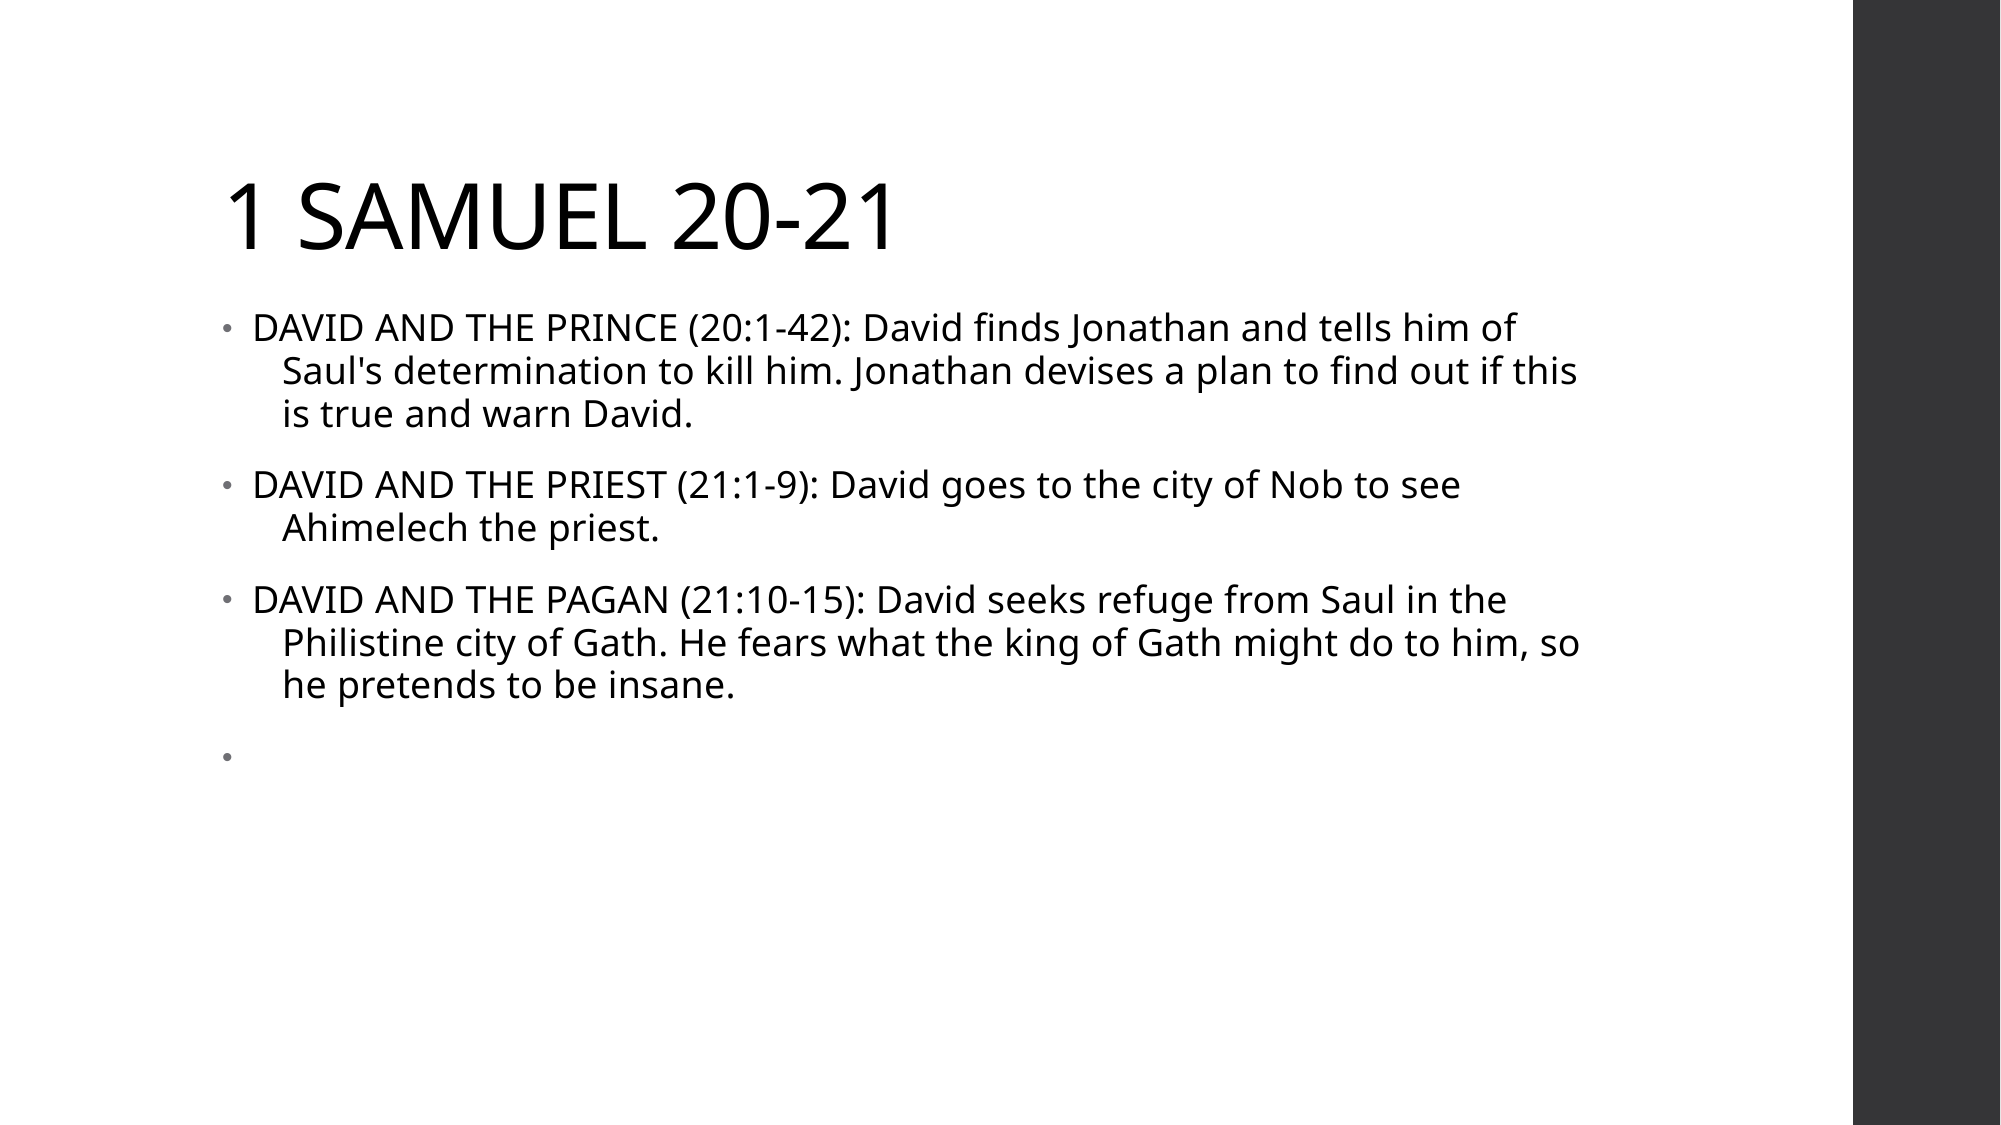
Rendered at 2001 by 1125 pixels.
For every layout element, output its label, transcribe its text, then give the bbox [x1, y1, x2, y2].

title 1 SAMUEL 20-21 [206, 60, 1797, 278]
list DAVID AND THE PRINCE (20:1-42): David finds Jonathan and tells him of Saul's determination to kill him. Jonathan devises a plan to find out if this is true and warn David. DAVID AND THE PRIEST (21:1-9): David goes to the city of Nob to see Ahimelech the priest. DAVID AND THE PAGAN (21:10-15): David seeks refuge from Saul in the Philistine city of Gath. He fears what the king of Gath might do to him, so he pretends to be insane. [206, 299, 1617, 1014]
